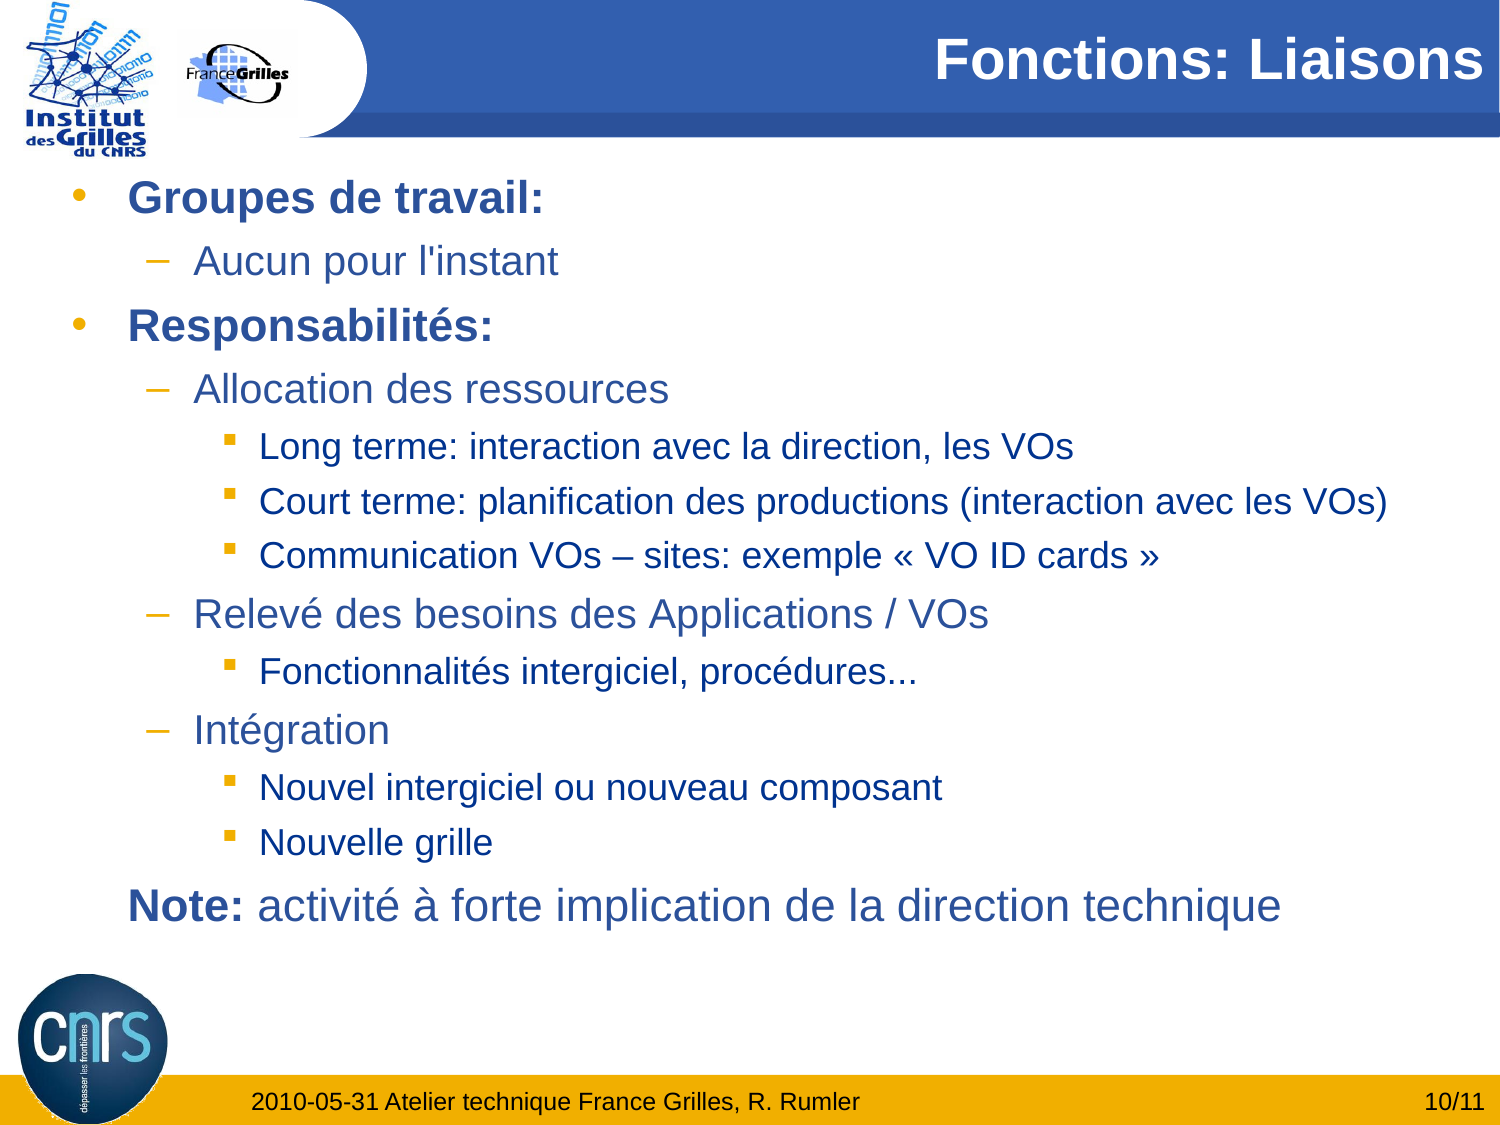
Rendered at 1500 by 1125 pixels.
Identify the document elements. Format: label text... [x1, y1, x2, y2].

title Fonctions: Liaisons [395, 0, 1500, 152]
picture [0, 0, 298, 159]
list Groupes de travail: Aucun pour l'instant Responsabilités: Allocation des ressources Long terme: interaction avec la direction, les VOs Court terme: planification des productions (interaction avec les VOs) Communication VOs – sites: exemple « VO ID cards » Relevé des besoins des Applications / VOs Fonctionnalités intergiciel, procédures... Intégration Nouvel intergiciel ou nouveau composant Nouvelle grille Note: activité à forte implication de la direction technique [56, 159, 1466, 1052]
text_box 2010-05-31 Atelier technique France Grilles, R. Rumler [236, 1080, 1270, 1124]
picture [17, 974, 168, 1125]
text_box <numéro>/11 [1299, 1080, 1500, 1124]
